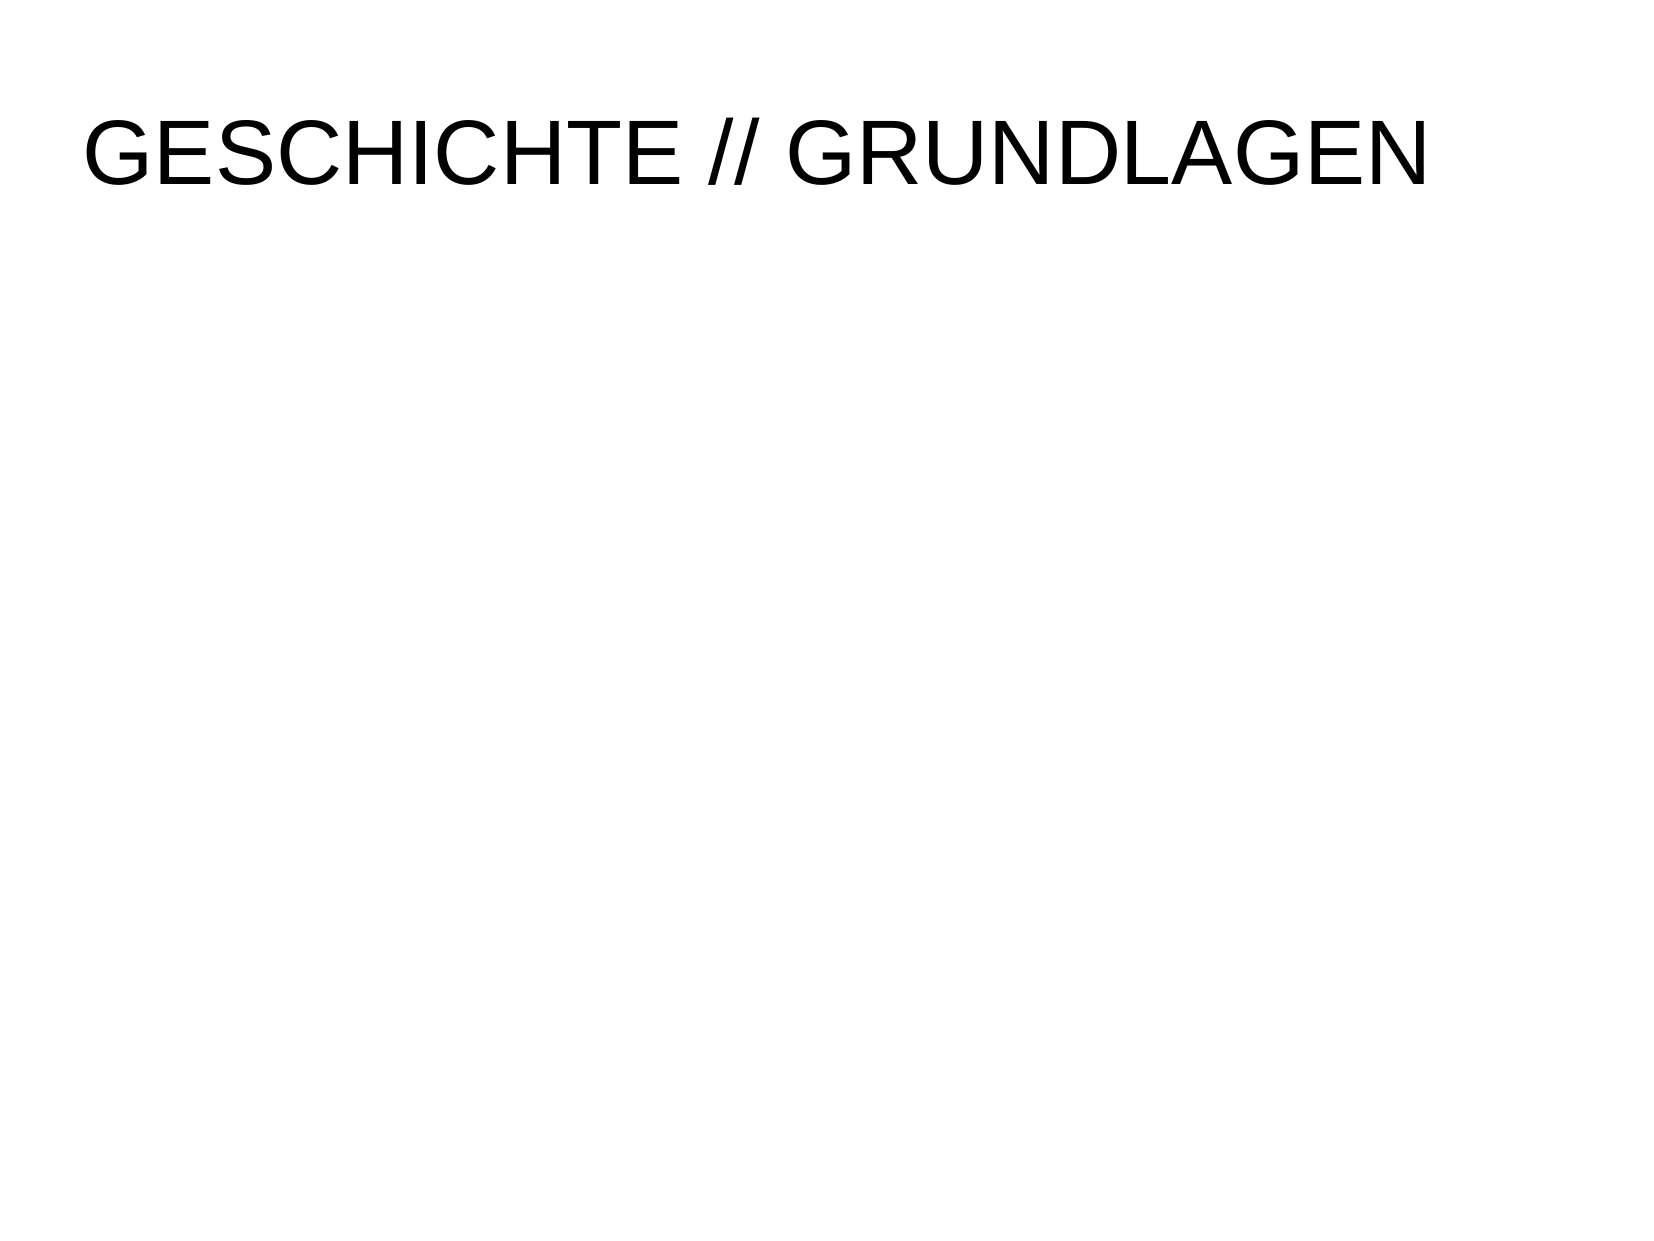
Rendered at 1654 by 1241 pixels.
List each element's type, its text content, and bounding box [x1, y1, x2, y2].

title GESCHICHTE // GRUNDLAGEN [82, 56, 1571, 250]
